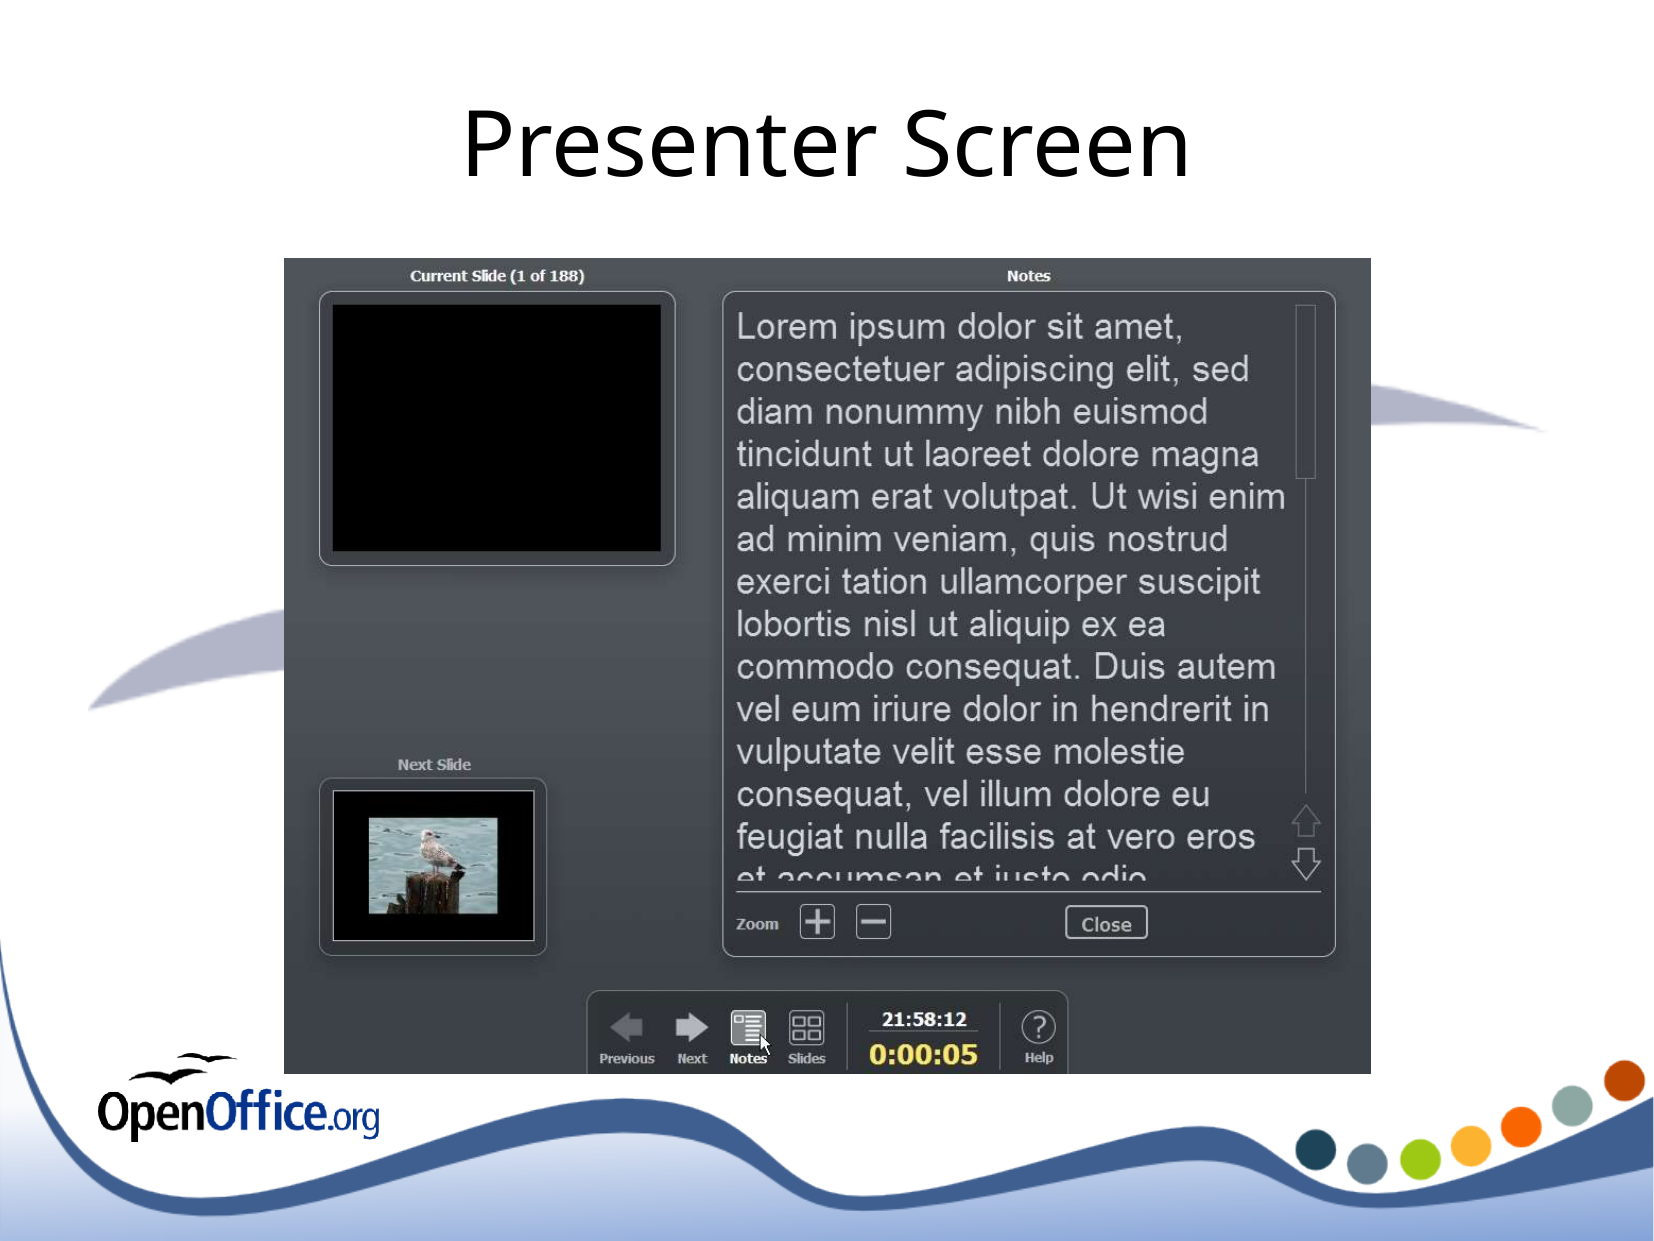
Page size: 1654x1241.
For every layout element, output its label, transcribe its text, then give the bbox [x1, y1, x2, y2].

picture [0, 258, 1654, 1241]
title Presenter Screen [82, 37, 1571, 245]
